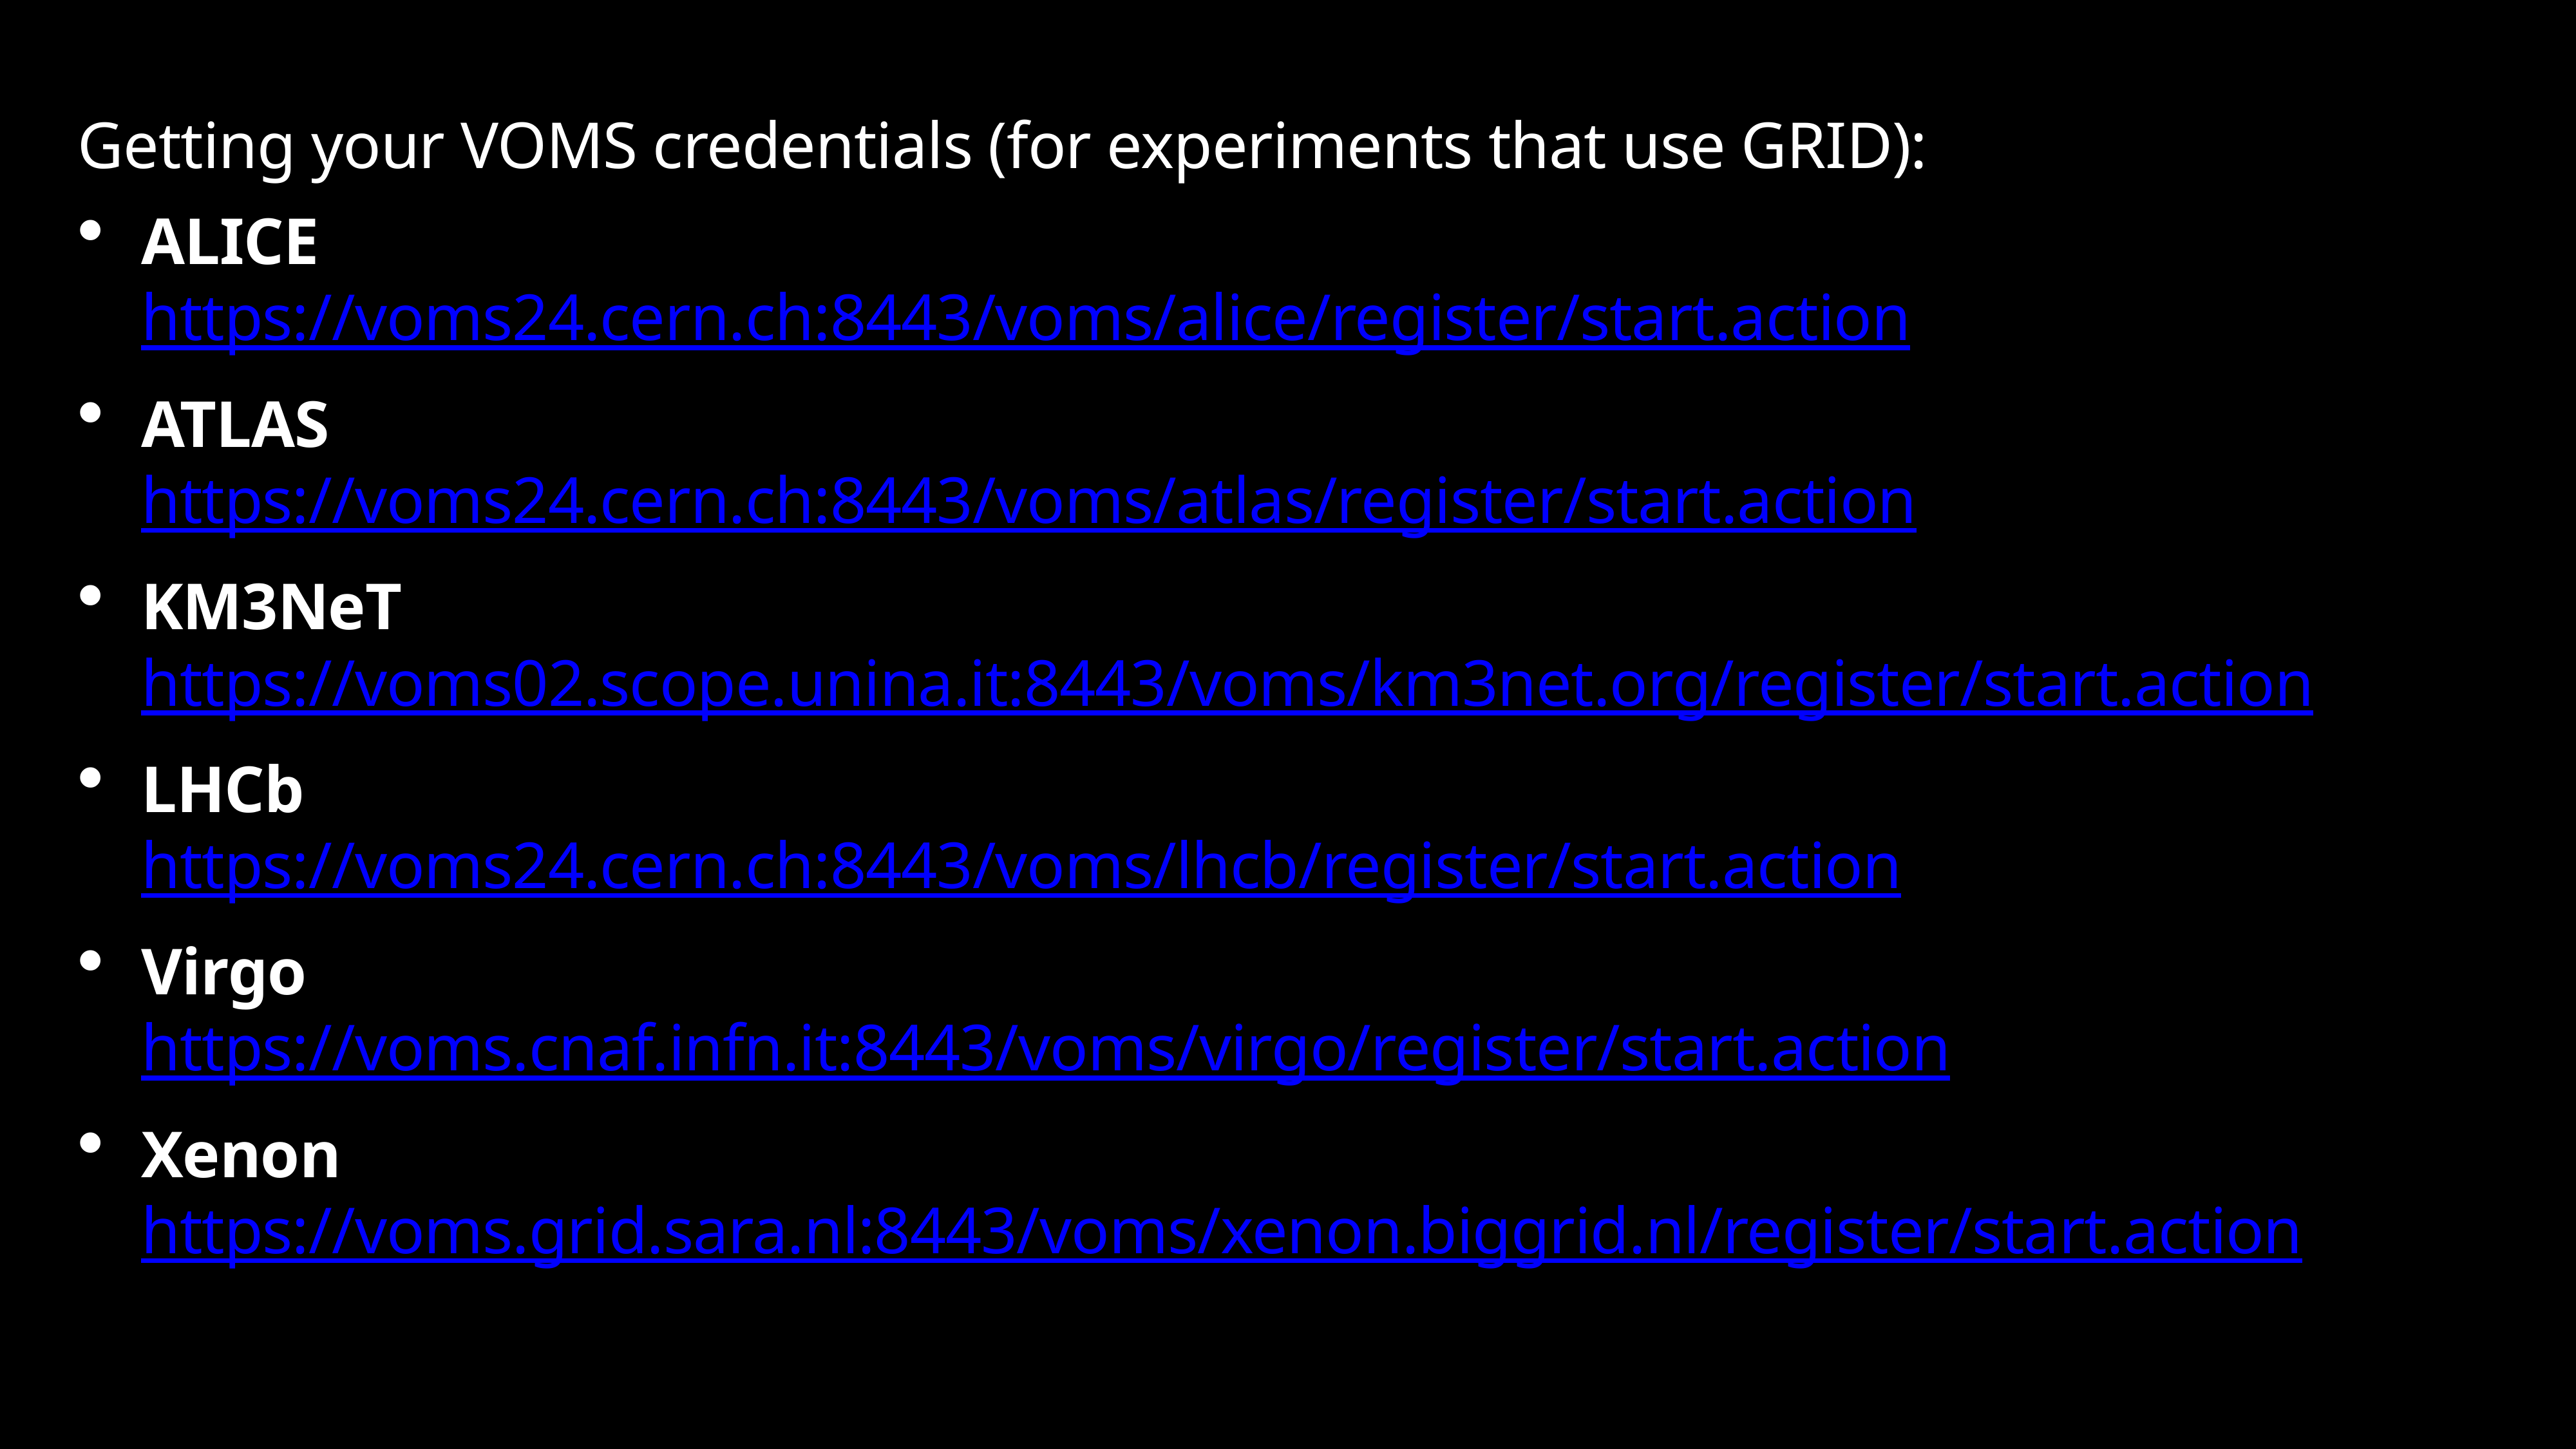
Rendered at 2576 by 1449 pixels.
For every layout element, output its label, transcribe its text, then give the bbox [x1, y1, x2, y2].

list Getting your VOMS credentials (for experiments that use GRID): ALICE https://voms24.cern.ch:8443/voms/alice/register/start.action ATLAS https://voms24.cern.ch:8443/voms/atlas/register/start.action KM3NeT https://voms02.scope.unina.it:8443/voms/km3net.org/register/start.action LHCb https://voms24.cern.ch:8443/voms/lhcb/register/start.action Virgo https://voms.cnaf.infn.it:8443/voms/virgo/register/start.action Xenon https://voms.grid.sara.nl:8443/voms/xenon.biggrid.nl/register/start.action [72, 99, 2488, 1323]
